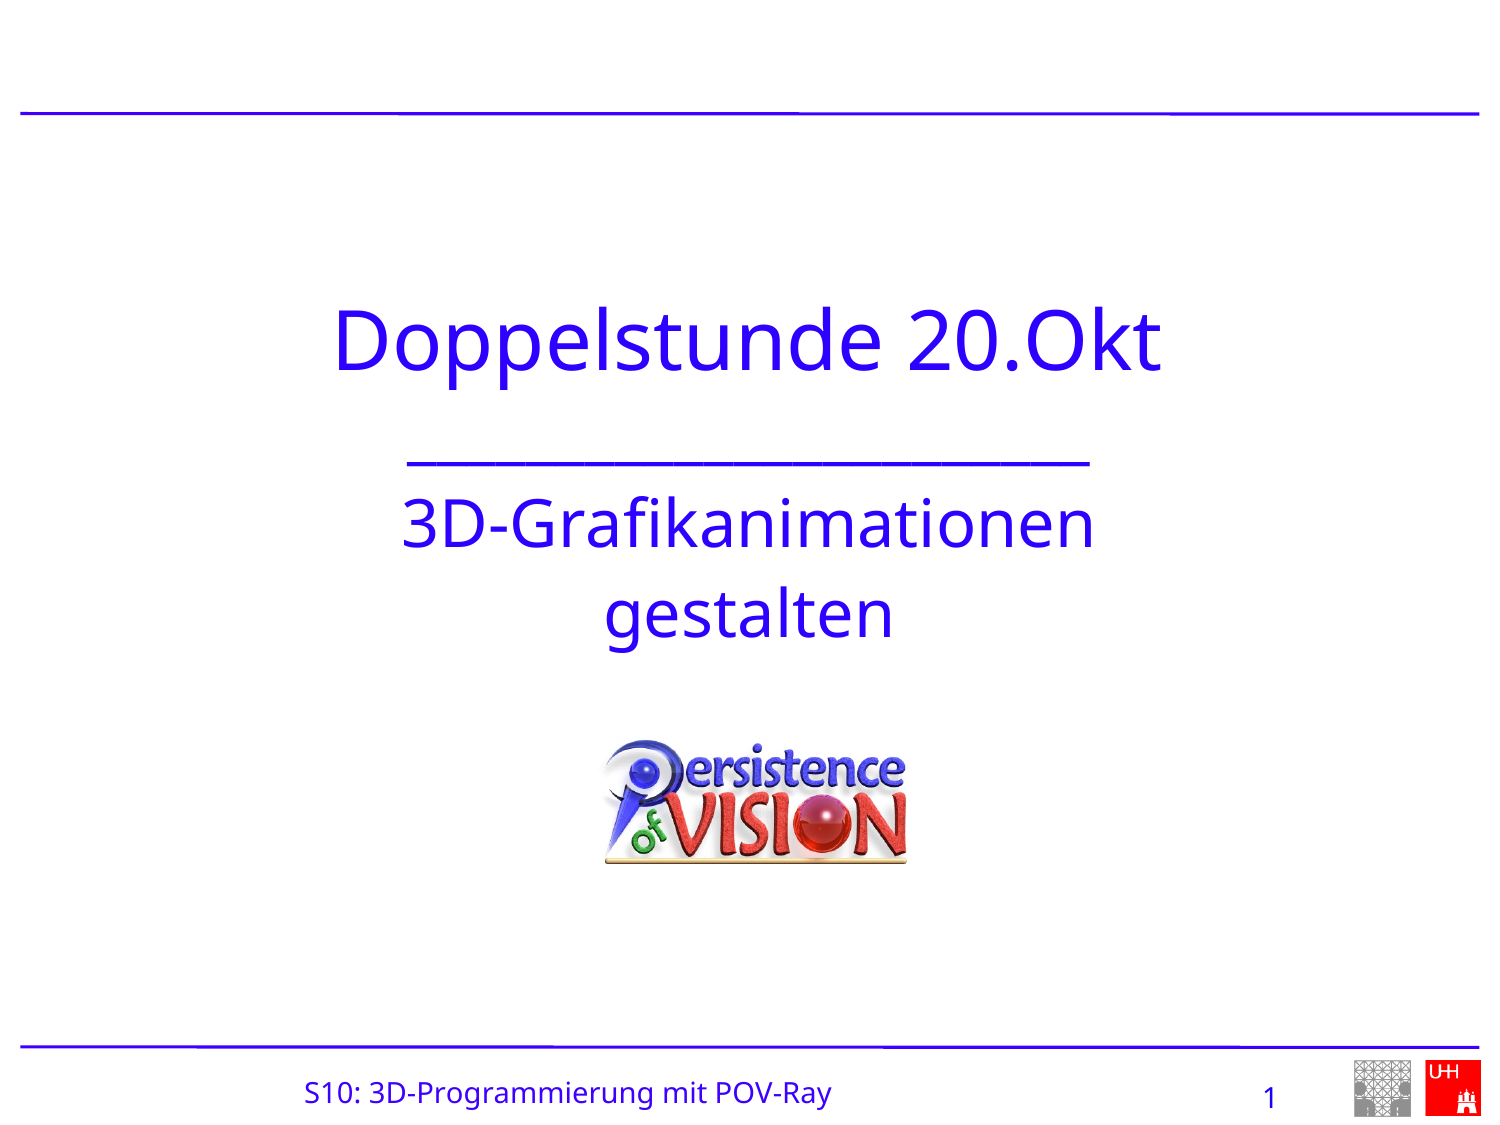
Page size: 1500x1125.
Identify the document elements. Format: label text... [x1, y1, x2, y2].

picture [1422, 1058, 1483, 1119]
title Doppelstunde 20.Okt [0, 237, 1500, 439]
picture [562, 737, 938, 864]
picture [1352, 1058, 1414, 1119]
text_box _______________________ 3D-Grafikanimationen gestalten [244, 385, 1256, 658]
